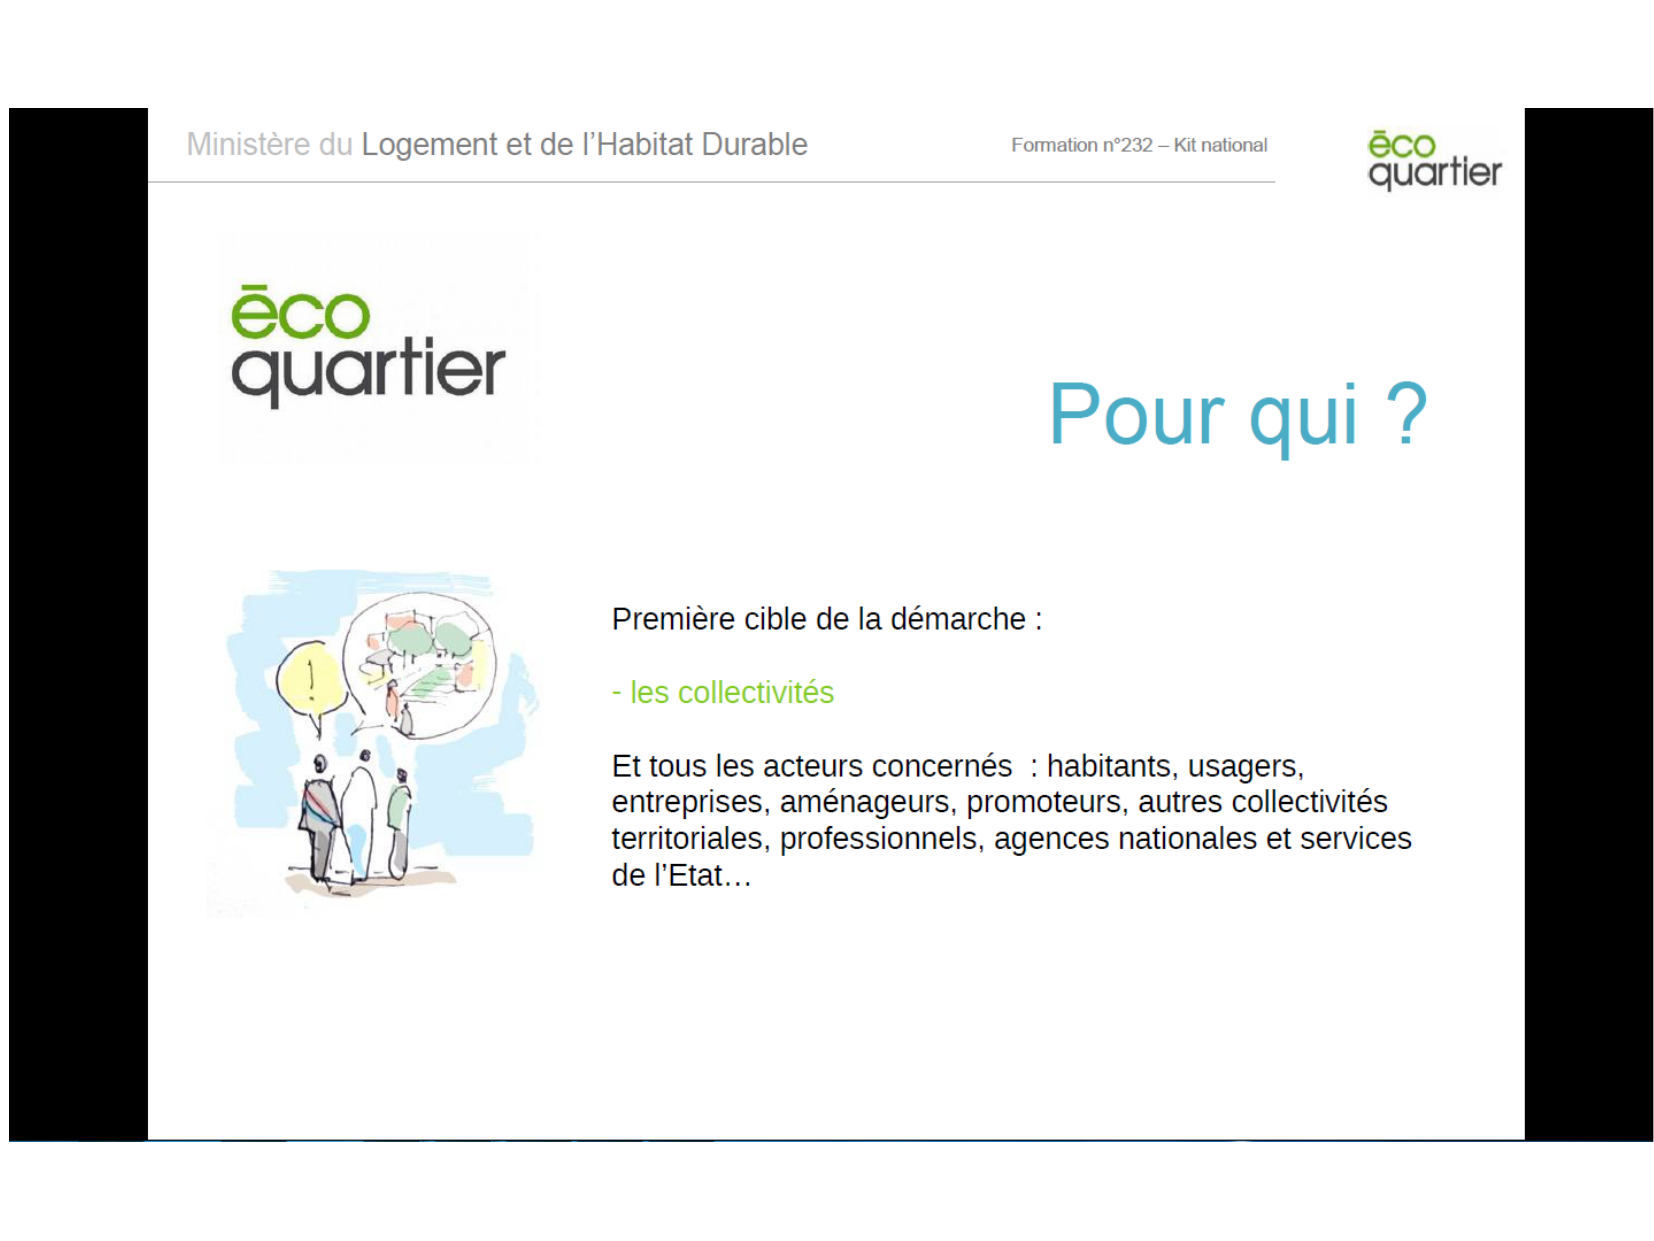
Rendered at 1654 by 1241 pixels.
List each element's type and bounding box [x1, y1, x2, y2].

picture [9, 108, 1654, 1142]
